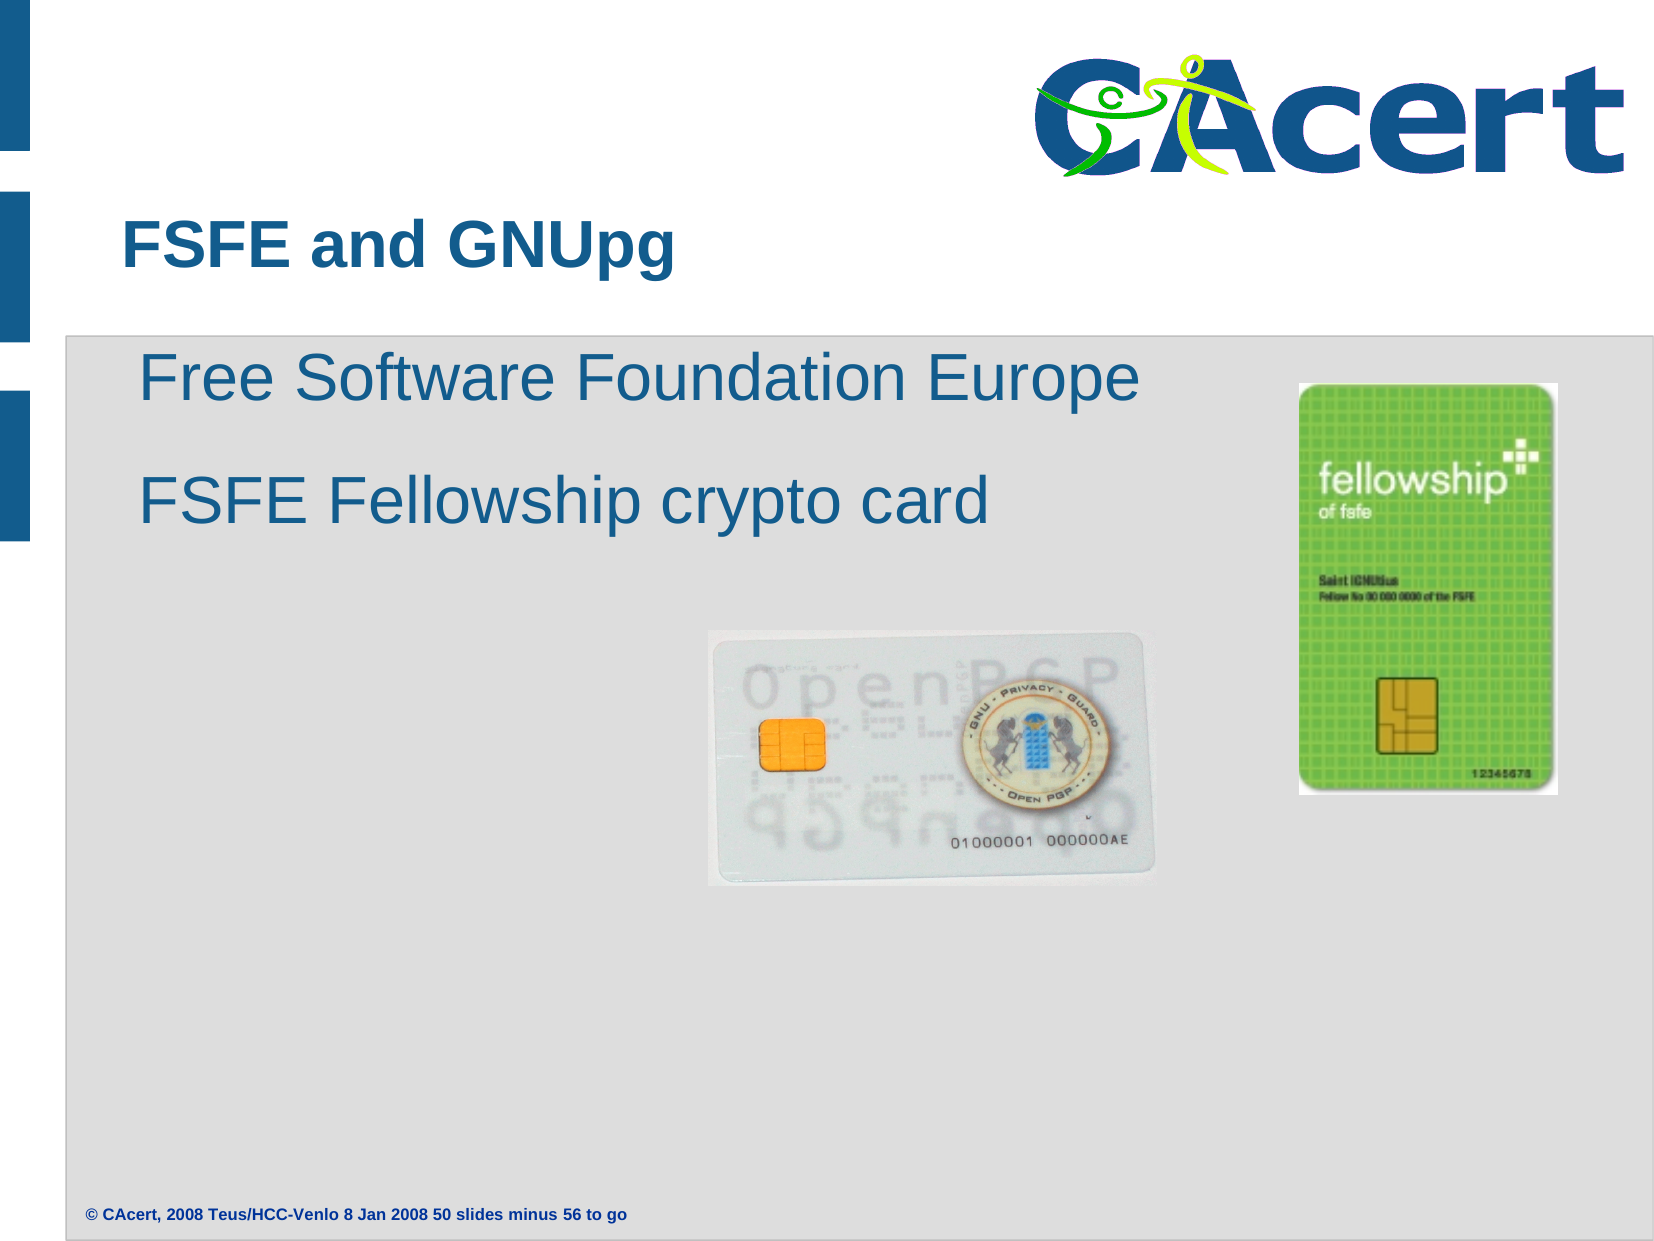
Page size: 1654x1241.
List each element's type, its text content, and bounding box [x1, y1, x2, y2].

list Free Software Foundation Europe FSFE Fellowship crypto card [121, 344, 1595, 1238]
title FSFE and GNUpg [121, 177, 1533, 316]
picture [1033, 53, 1625, 178]
picture [1299, 383, 1558, 795]
picture [708, 630, 1157, 886]
